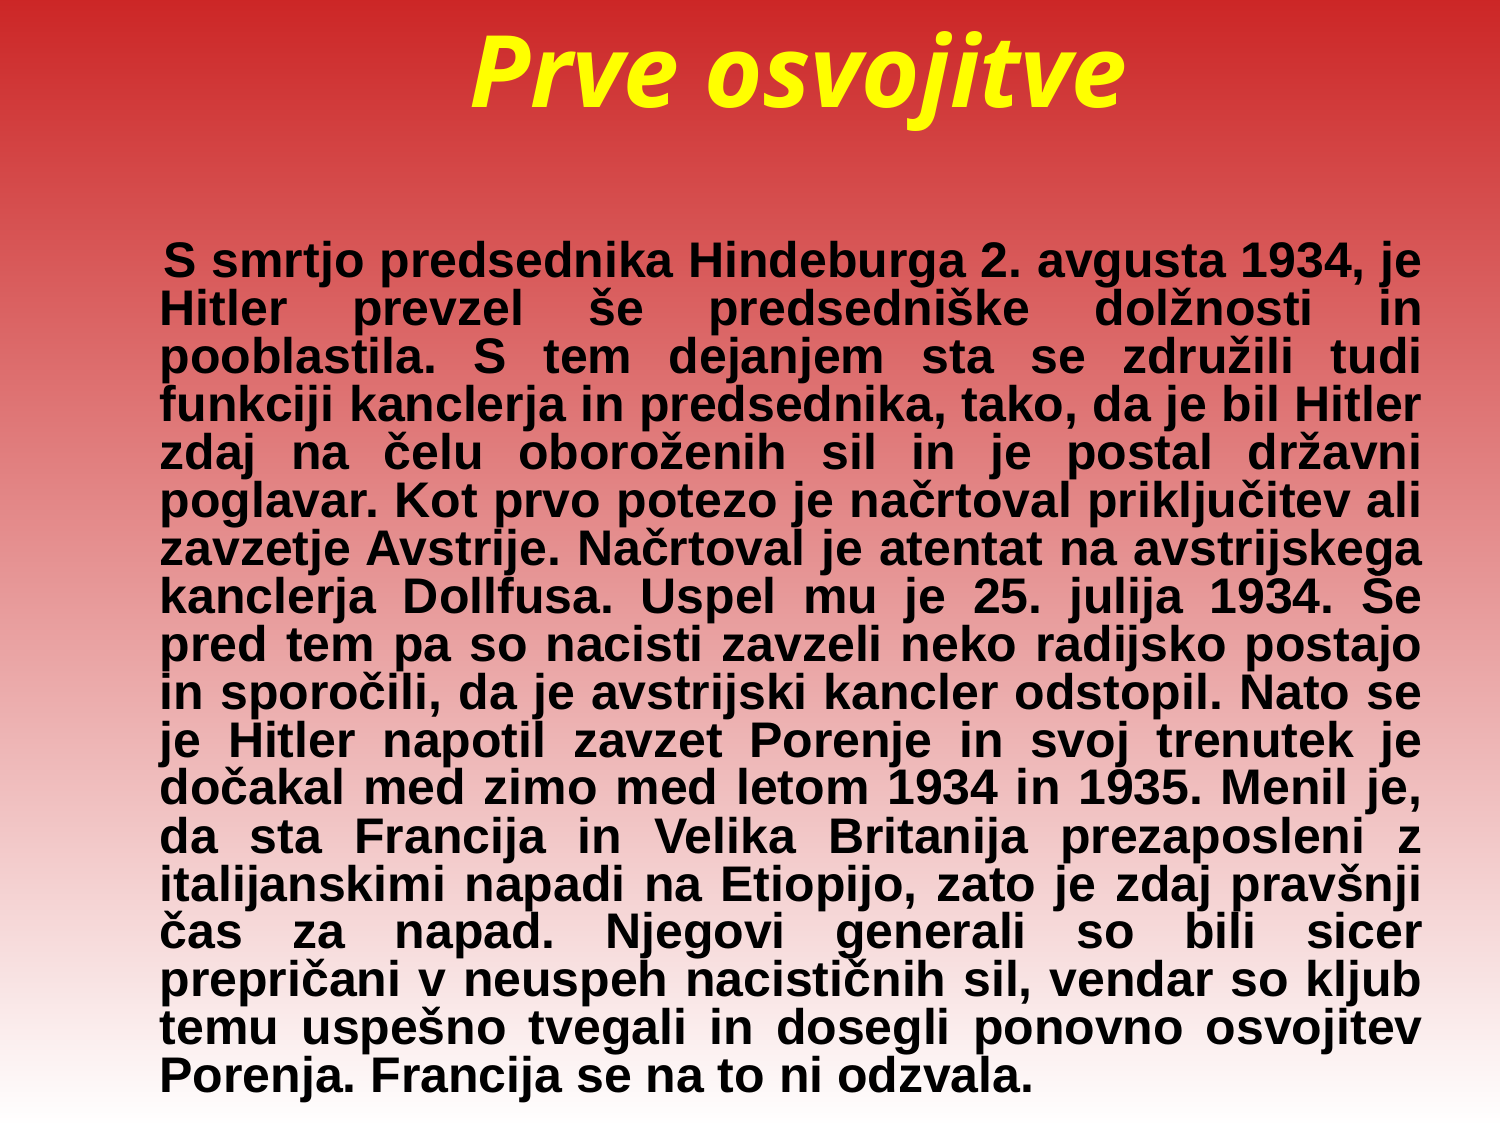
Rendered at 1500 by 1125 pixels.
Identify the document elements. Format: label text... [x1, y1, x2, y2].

text_box Prve osvojitve [454, 0, 999, 225]
list S smrtjo predsednika Hindeburga 2. avgusta 1934, je Hitler prevzel še predsedniške dolžnosti in pooblastila. S tem dejanjem sta se združili tudi funkciji kanclerja in predsednika, tako, da je bil Hitler zdaj na čelu oboroženih sil in je postal državni poglavar. Kot prvo potezo je načrtoval priključitev ali zavzetje Avstrije. Načrtoval je atentat na avstrijskega kanclerja Dollfusa. Uspel mu je 25. julija 1934. Še pred tem pa so nacisti zavzeli neko radijsko postajo in sporočili, da je avstrijski kancler odstopil. Nato se je Hitler napotil zavzet Porenje in svoj trenutek je dočakal med zimo med letom 1934 in 1935. Menil je, da sta Francija in Velika Britanija prezaposleni z italijanskimi napadi na Etiopijo, zato je zdaj pravšnji čas za napad. Njegovi generali so bili sicer prepričani v neuspeh nacističnih sil, vendar so kljub temu uspešno tvegali in dosegli ponovno osvojitev Porenja. Francija se na to ni odzvala. [88, 231, 1439, 1064]
